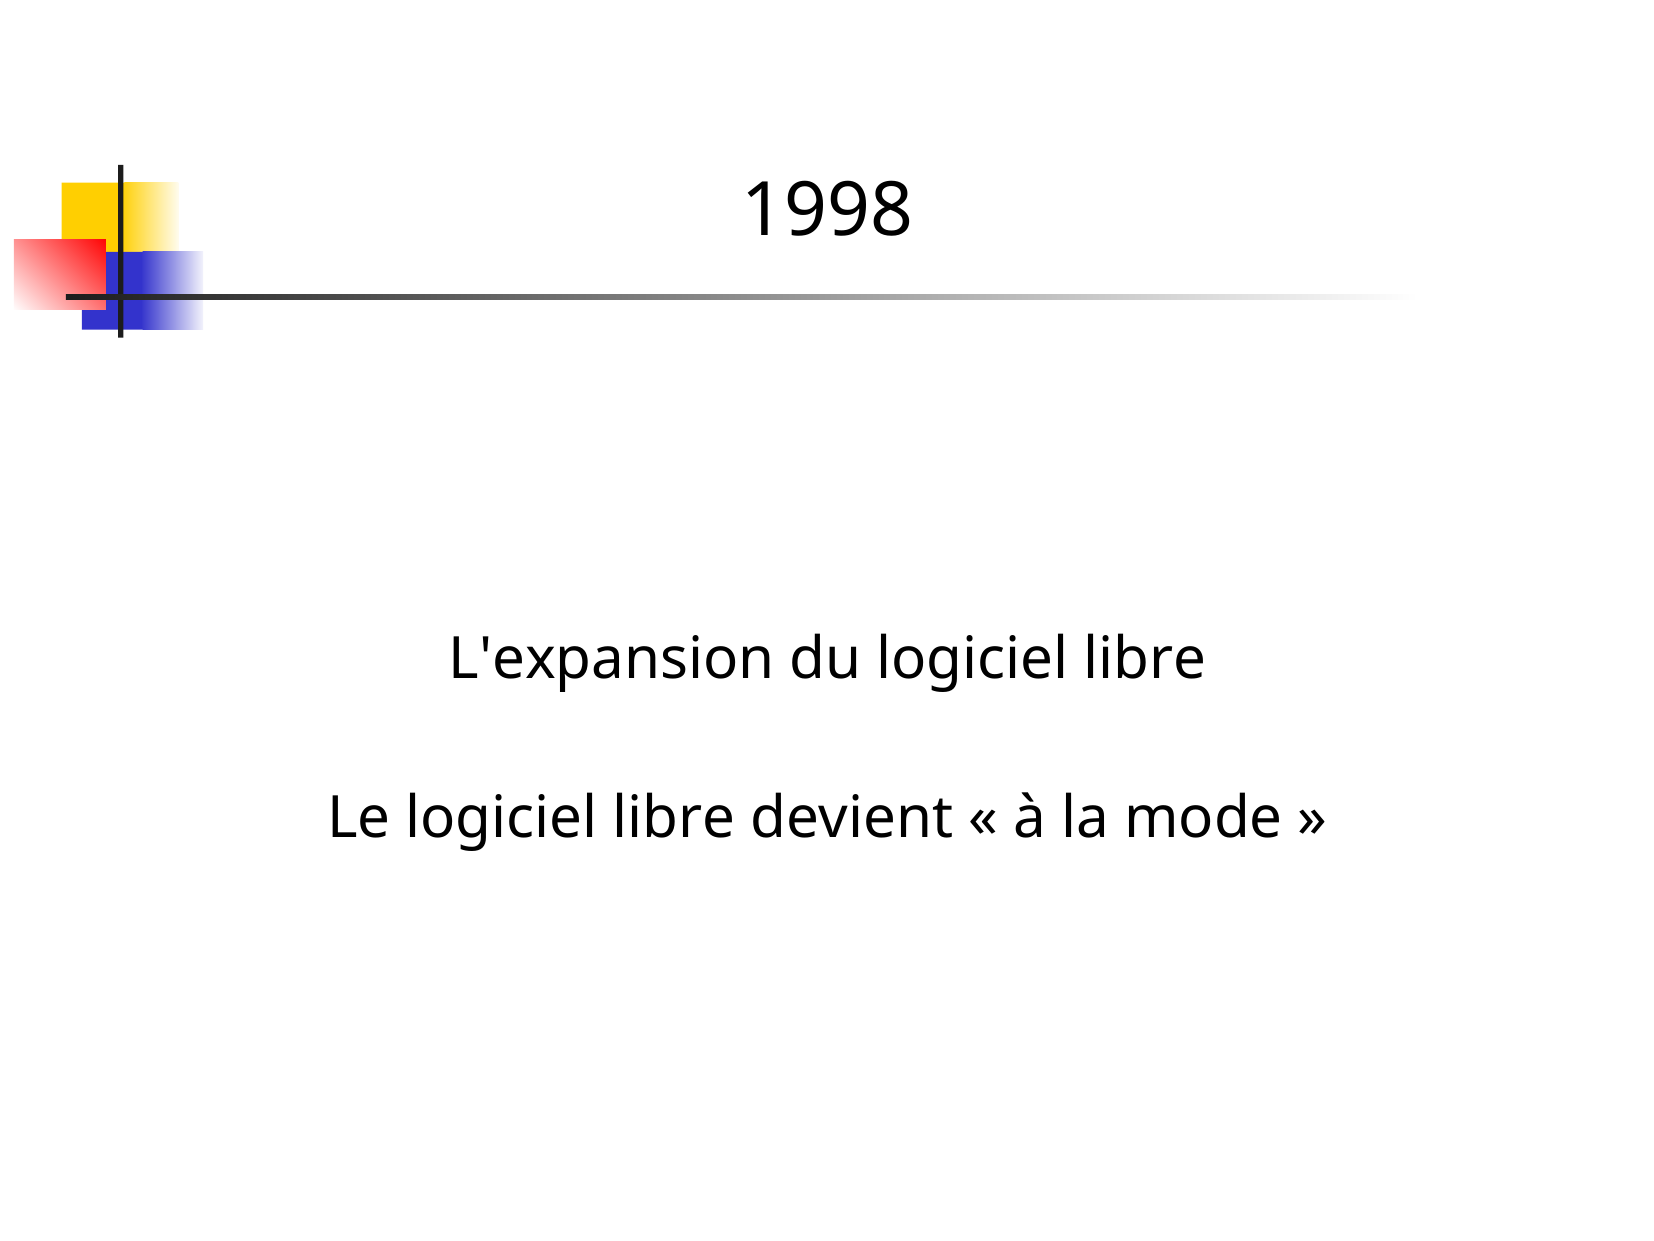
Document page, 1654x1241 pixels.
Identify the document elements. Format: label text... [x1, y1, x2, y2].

subtitle L'expansion du logiciel libre Le logiciel libre devient « à la mode » [121, 344, 1534, 1127]
title 1998 [121, 102, 1534, 311]
